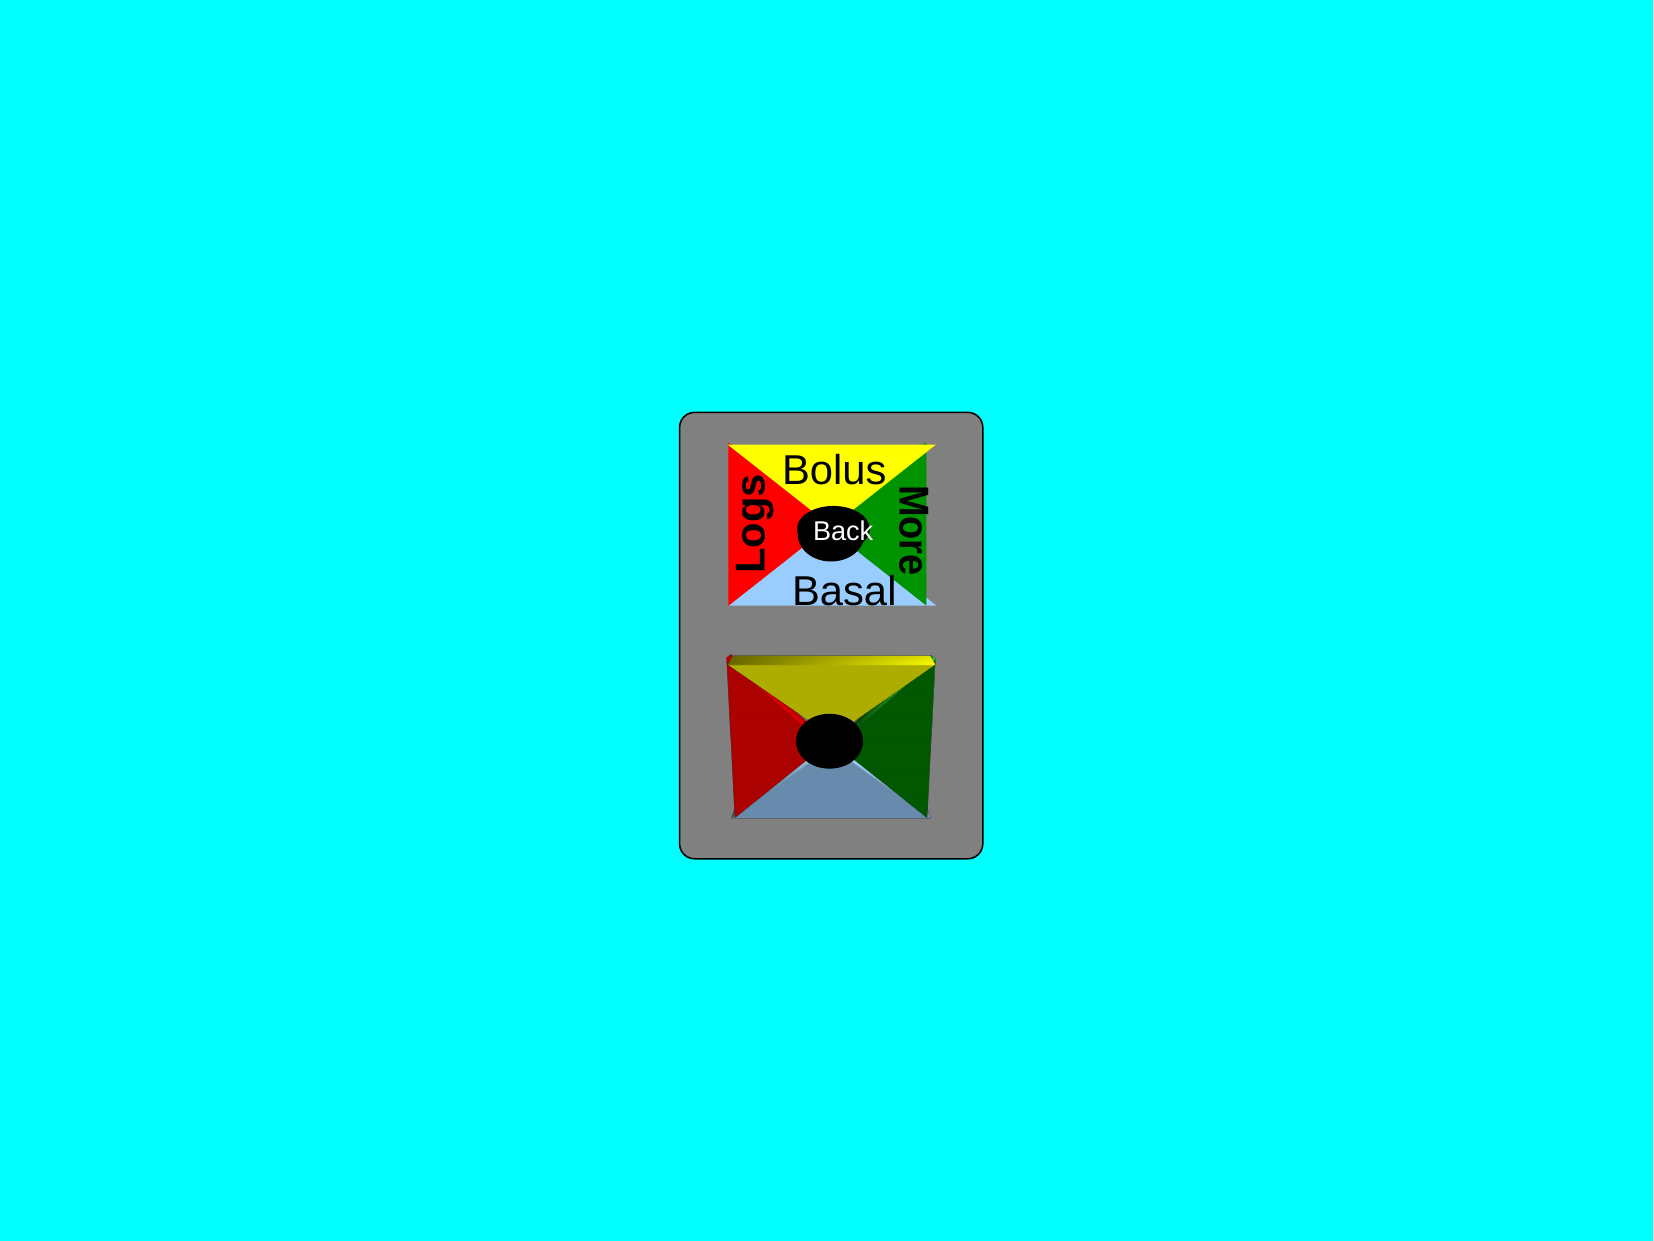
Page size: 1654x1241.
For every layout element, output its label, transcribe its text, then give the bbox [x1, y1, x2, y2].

text_box Logs [745, 505, 760, 514]
text_box More [890, 466, 947, 595]
text_box Bolus [767, 437, 900, 498]
text_box Basal [799, 579, 812, 589]
text_box Back [798, 506, 867, 538]
text_box Logs [718, 454, 761, 594]
text_box [679, 412, 983, 859]
text_box Logs [746, 530, 760, 540]
text_box Basal [777, 558, 898, 592]
